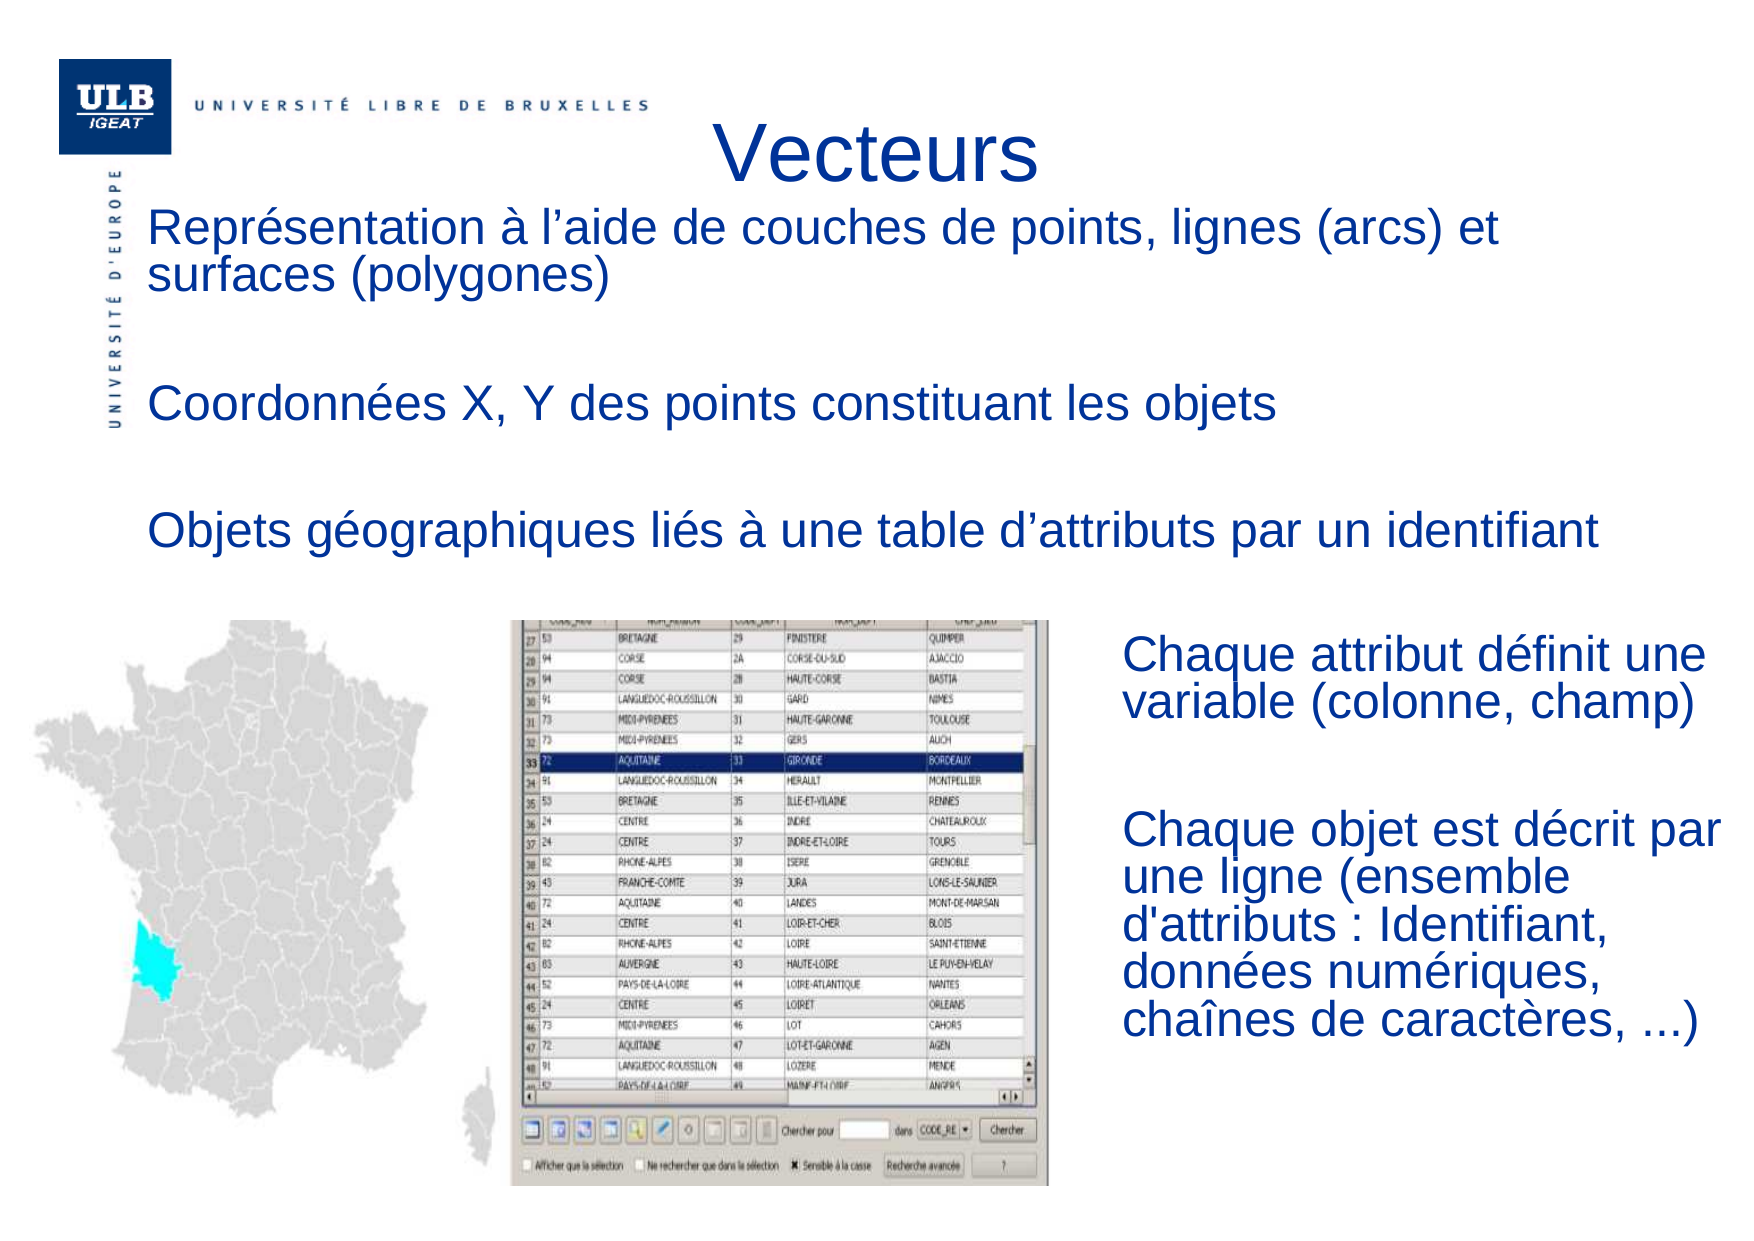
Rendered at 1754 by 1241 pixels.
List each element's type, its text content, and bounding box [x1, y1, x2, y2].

list Chaque attribut définit une variable (colonne, champ) Chaque objet est décrit par une ligne (ensemble d'attributs : Identifiant, données numériques, chaînes de caractères, ...) [1122, 561, 1736, 1241]
picture [29, 59, 1695, 1186]
title Vecteurs [140, 79, 1613, 236]
list Représentation à l’aide de couches de points, lignes (arcs) et surfaces (polygones) Coordonnées X, Y des points constituant les objets Objets géographiques liés à une table d’attributs par un identifiant [147, 206, 1626, 710]
